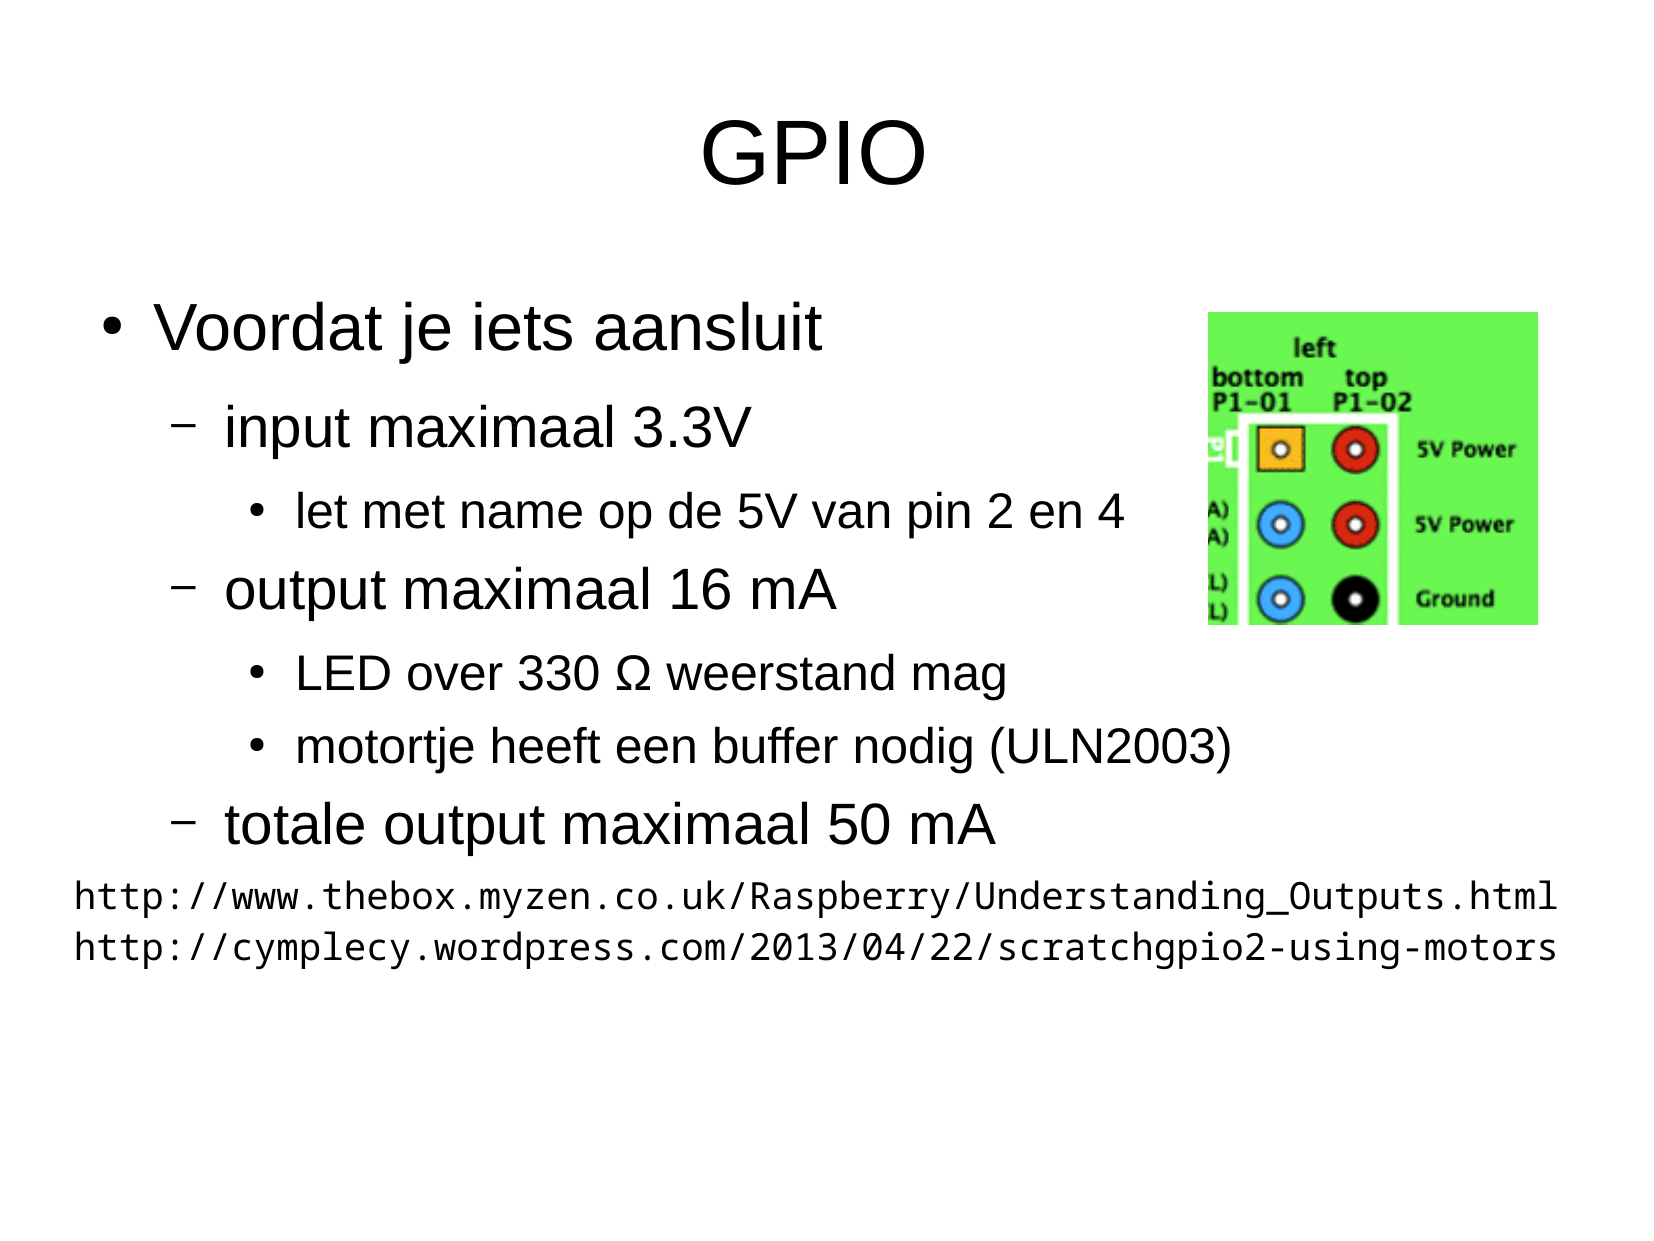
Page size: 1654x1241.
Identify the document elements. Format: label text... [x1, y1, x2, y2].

list Voordat je iets aansluit input maximaal 3.3V let met name op de 5V van pin 2 en 4 output maximaal 16 mA LED over 330 Ω weerstand mag motortje heeft een buffer nodig (ULN2003) totale output maximaal 50 mA [82, 290, 1538, 1010]
title GPIO [82, 49, 1571, 257]
text_box http://www.thebox.myzen.co.uk/Raspberry/Understanding_Outputs.html http://cymplecy.wordpress.com/2013/04/22/scratchgpio2-using-motors [59, 861, 1442, 965]
picture [1208, 312, 1538, 625]
